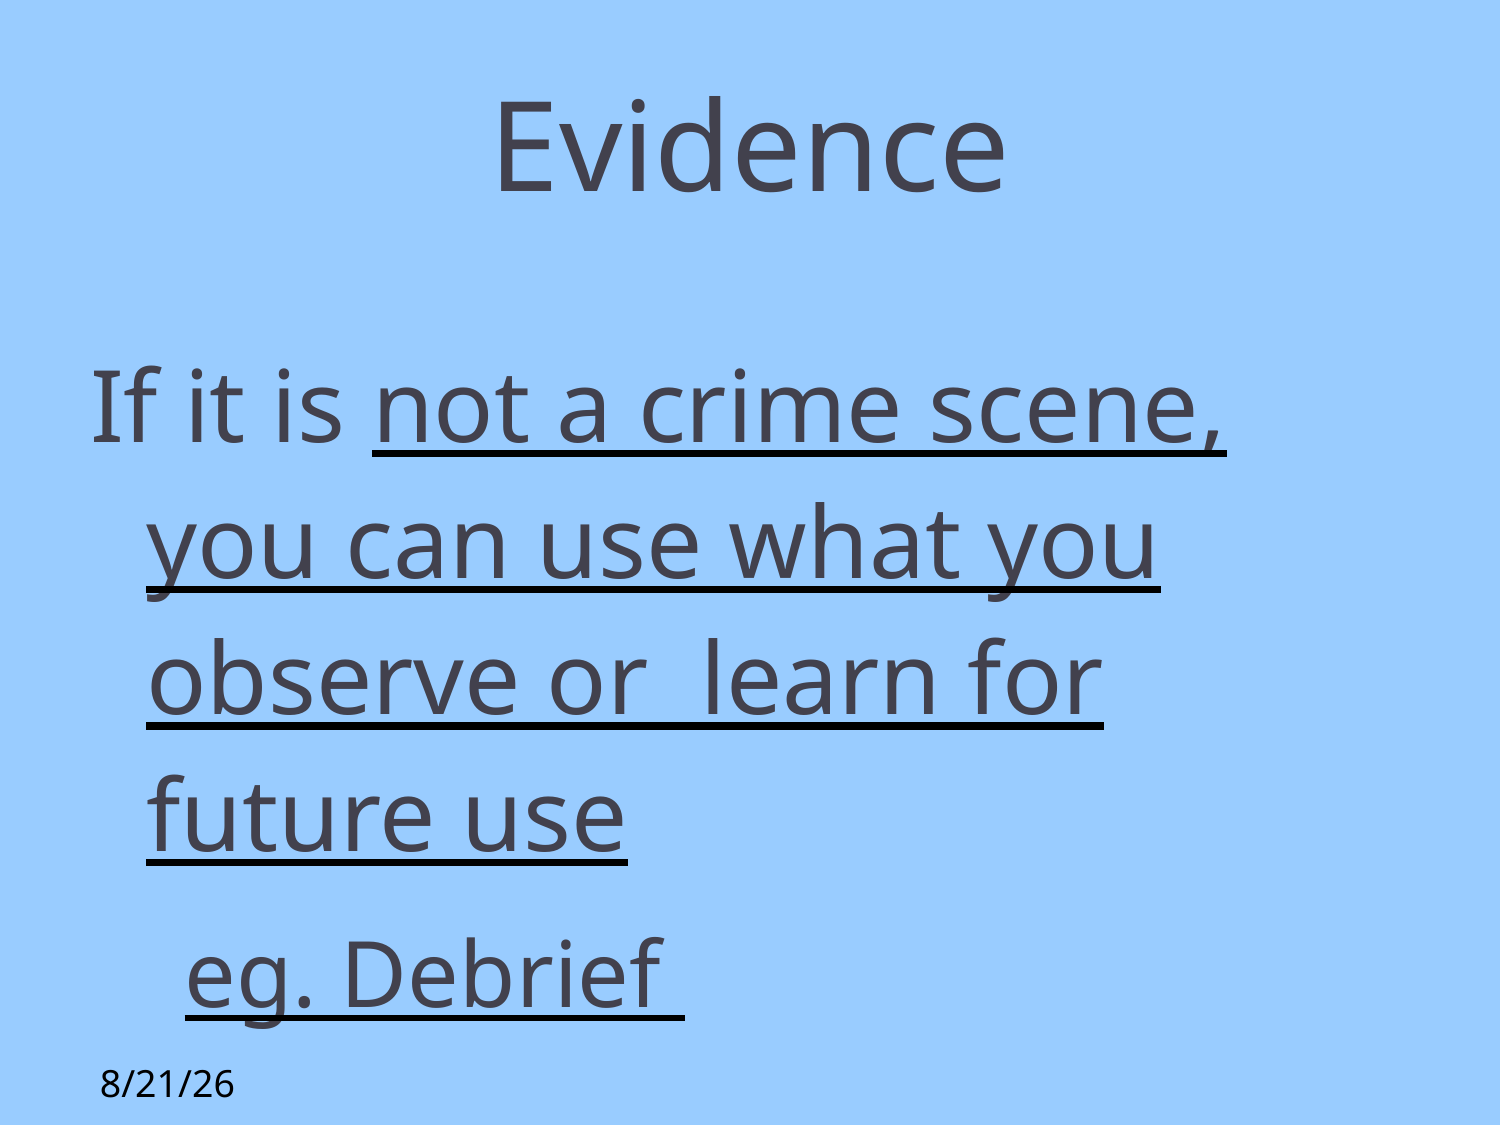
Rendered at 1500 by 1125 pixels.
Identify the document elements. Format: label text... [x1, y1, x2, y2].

list If it is not a crime scene, you can use what you observe or learn for future use eg. Debrief [75, 200, 1425, 966]
title Evidence [75, 33, 1425, 200]
